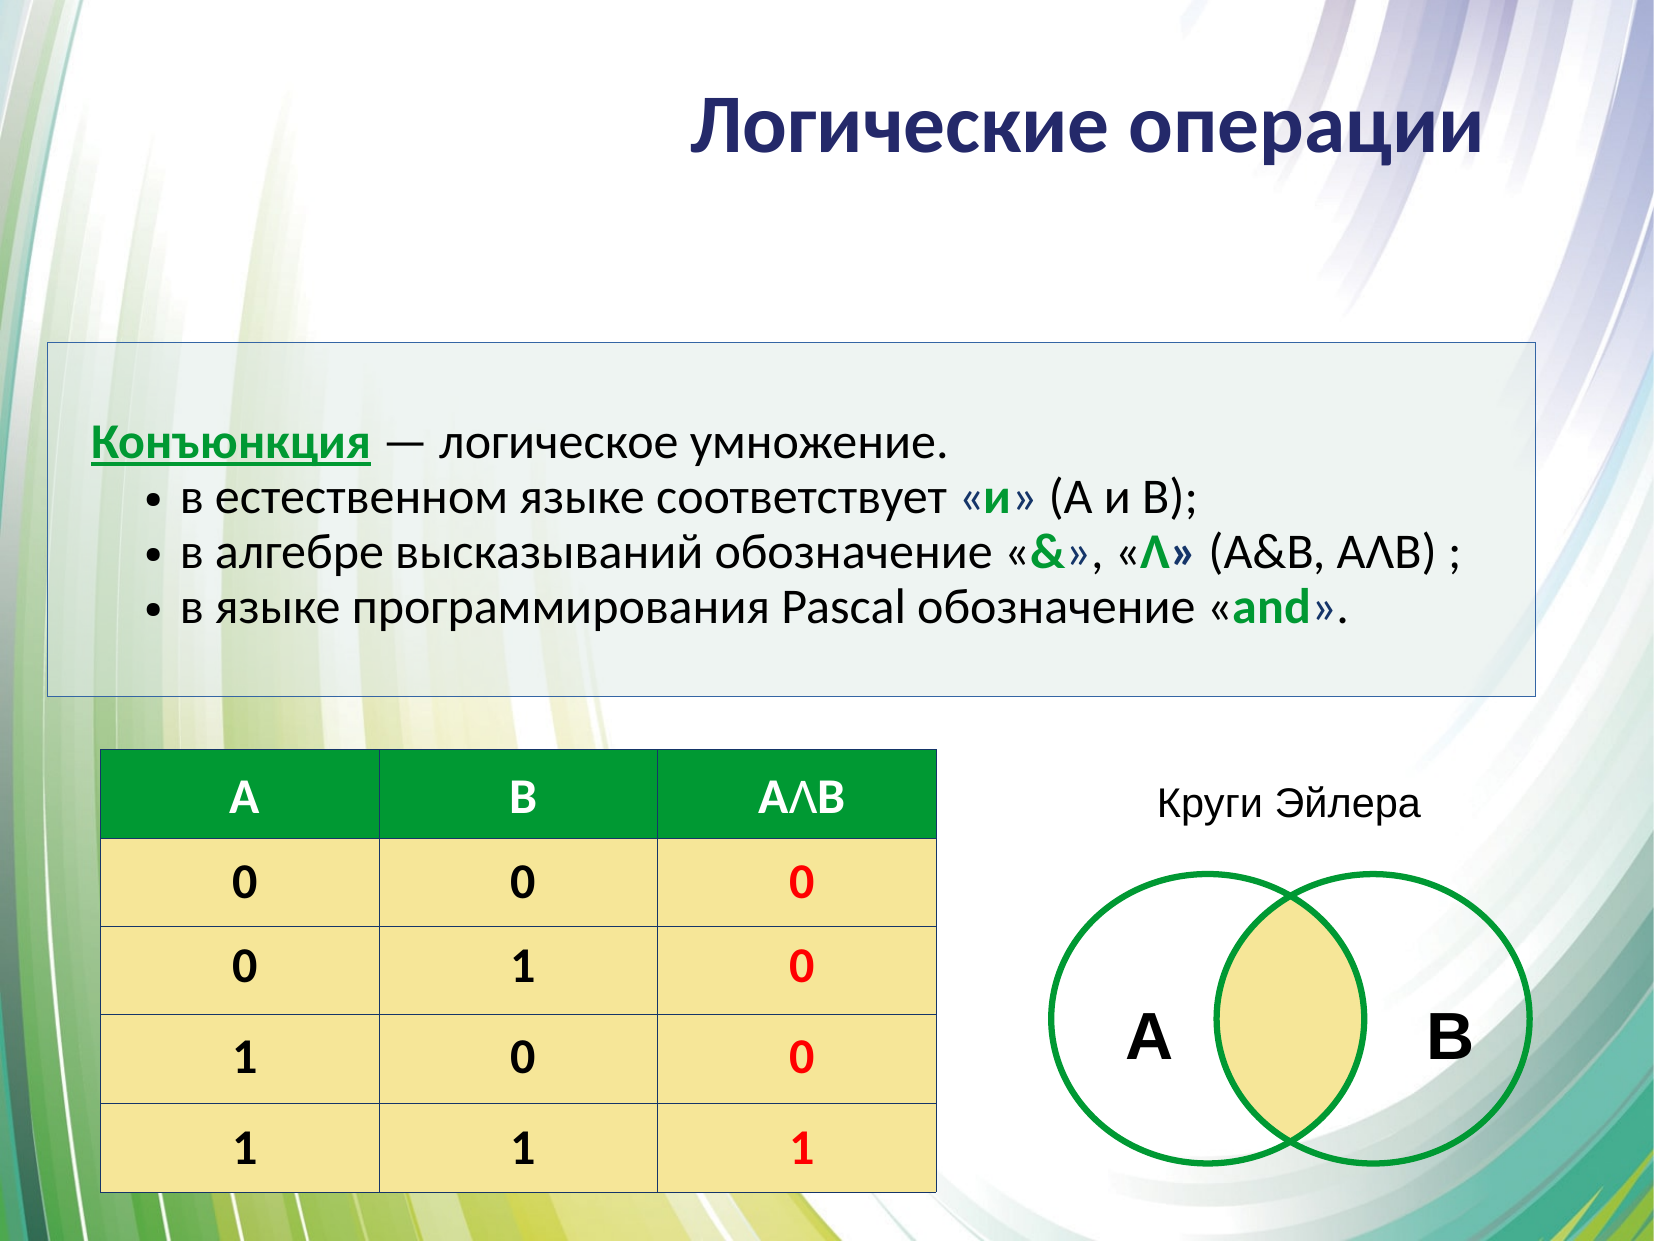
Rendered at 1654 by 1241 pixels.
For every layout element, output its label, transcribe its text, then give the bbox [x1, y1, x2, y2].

text_box B [428, 756, 619, 831]
text_box 1 [150, 1016, 340, 1099]
text_box A [1110, 992, 1182, 1070]
table_cell [658, 1015, 936, 1103]
table_cell [101, 927, 379, 1014]
text_box Логические операции [97, 66, 1501, 197]
text_box [1220, 900, 1361, 1137]
text_box Круги Эйлера [1093, 768, 1485, 835]
text_box 0 [428, 840, 619, 924]
text_box 0 [707, 925, 897, 1008]
picture [0, 0, 1654, 1241]
table_cell [380, 839, 657, 926]
text_box 0 [707, 840, 897, 924]
text_box 1 [428, 1107, 619, 1191]
text_box 1 [707, 1107, 897, 1191]
table_cell [380, 1104, 657, 1192]
table_cell [658, 1104, 936, 1192]
table_header [101, 750, 379, 838]
subtitle Конъюнкция — логическое умножение. в естественном языке соответствует «и» (А и В); в алгебре высказываний обозначение «&», «Λ» (A&B, AΛB) ; в языке программирования Pascal обозначение «and». [91, 416, 1563, 704]
table_header [380, 750, 657, 838]
text_box 0 [150, 925, 340, 1008]
table_cell [380, 1015, 657, 1103]
text_box A [150, 755, 340, 831]
text_box B [1411, 992, 1483, 1070]
table_header [658, 750, 936, 838]
text_box 0 [150, 840, 340, 924]
table_cell [380, 927, 657, 1014]
text_box 0 [428, 1016, 619, 1099]
table_cell [101, 839, 379, 926]
text_box 1 [428, 925, 619, 1008]
table_cell [658, 839, 936, 926]
text_box AΛB [707, 756, 897, 831]
table_cell [101, 1015, 379, 1103]
text_box [47, 342, 1536, 697]
text_box 0 [707, 1016, 897, 1099]
table_cell [101, 1104, 379, 1192]
table_cell [658, 927, 936, 1014]
text_box 1 [150, 1107, 340, 1191]
